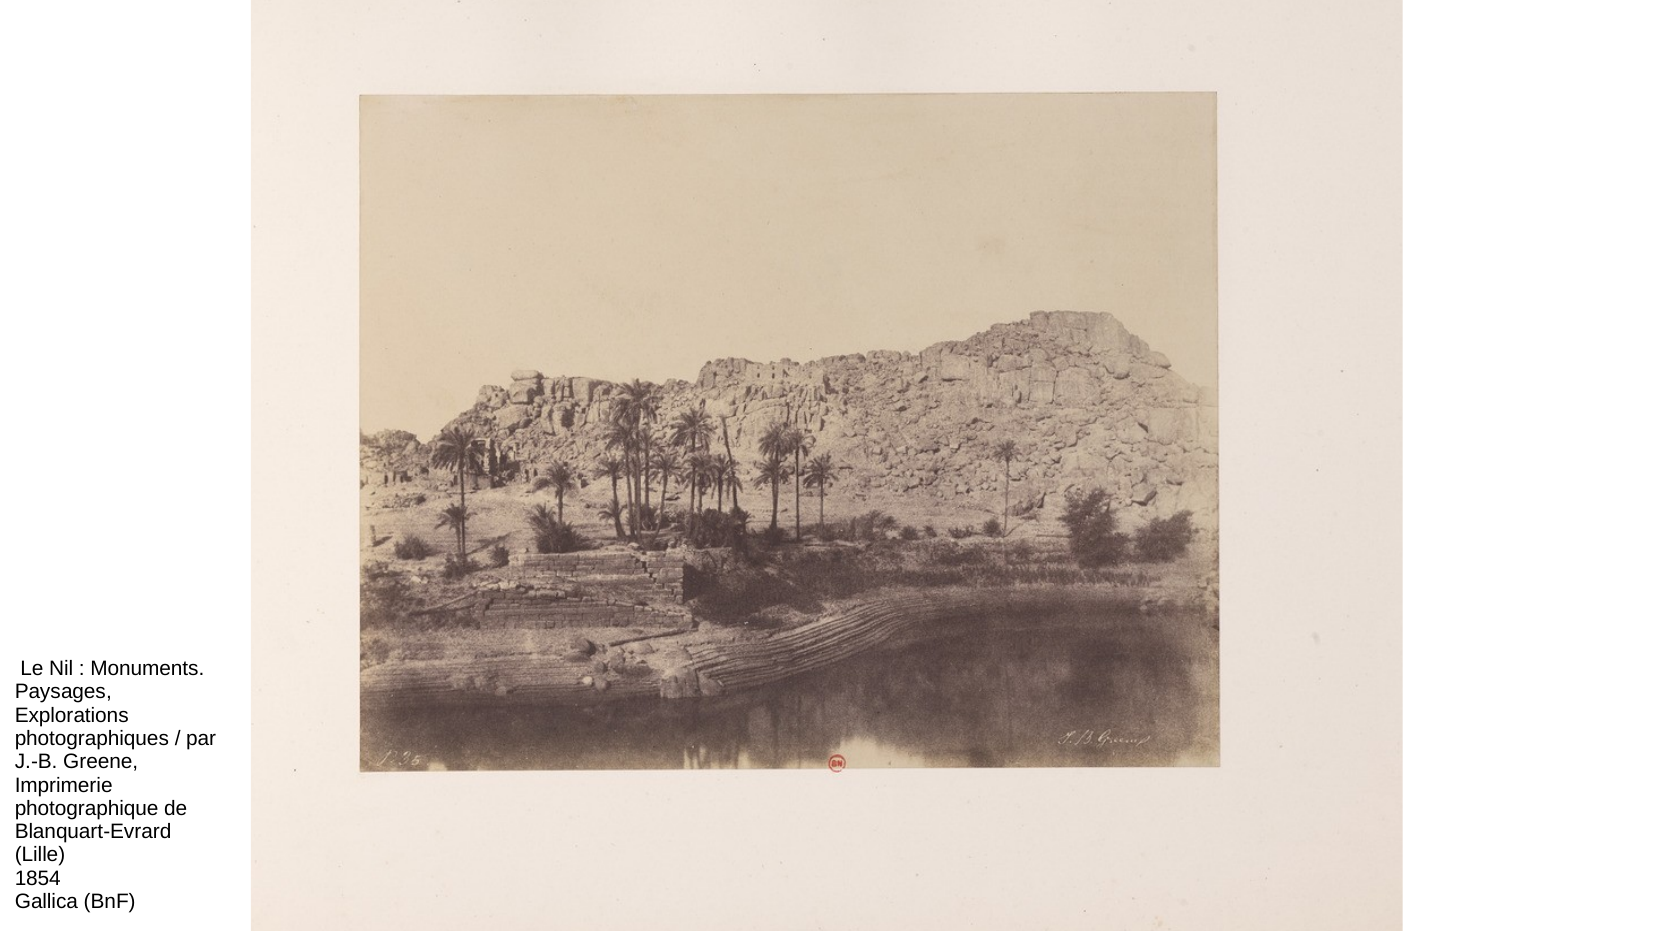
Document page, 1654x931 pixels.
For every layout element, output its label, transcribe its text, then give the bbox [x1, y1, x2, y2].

text_box Le Nil : Monuments. Paysages, Explorations photographiques / par J.-B. Greene, Imprimerie photographique de Blanquart-Evrard (Lille) 1854 Gallica (BnF) [0, 649, 237, 921]
picture [250, 0, 1403, 931]
